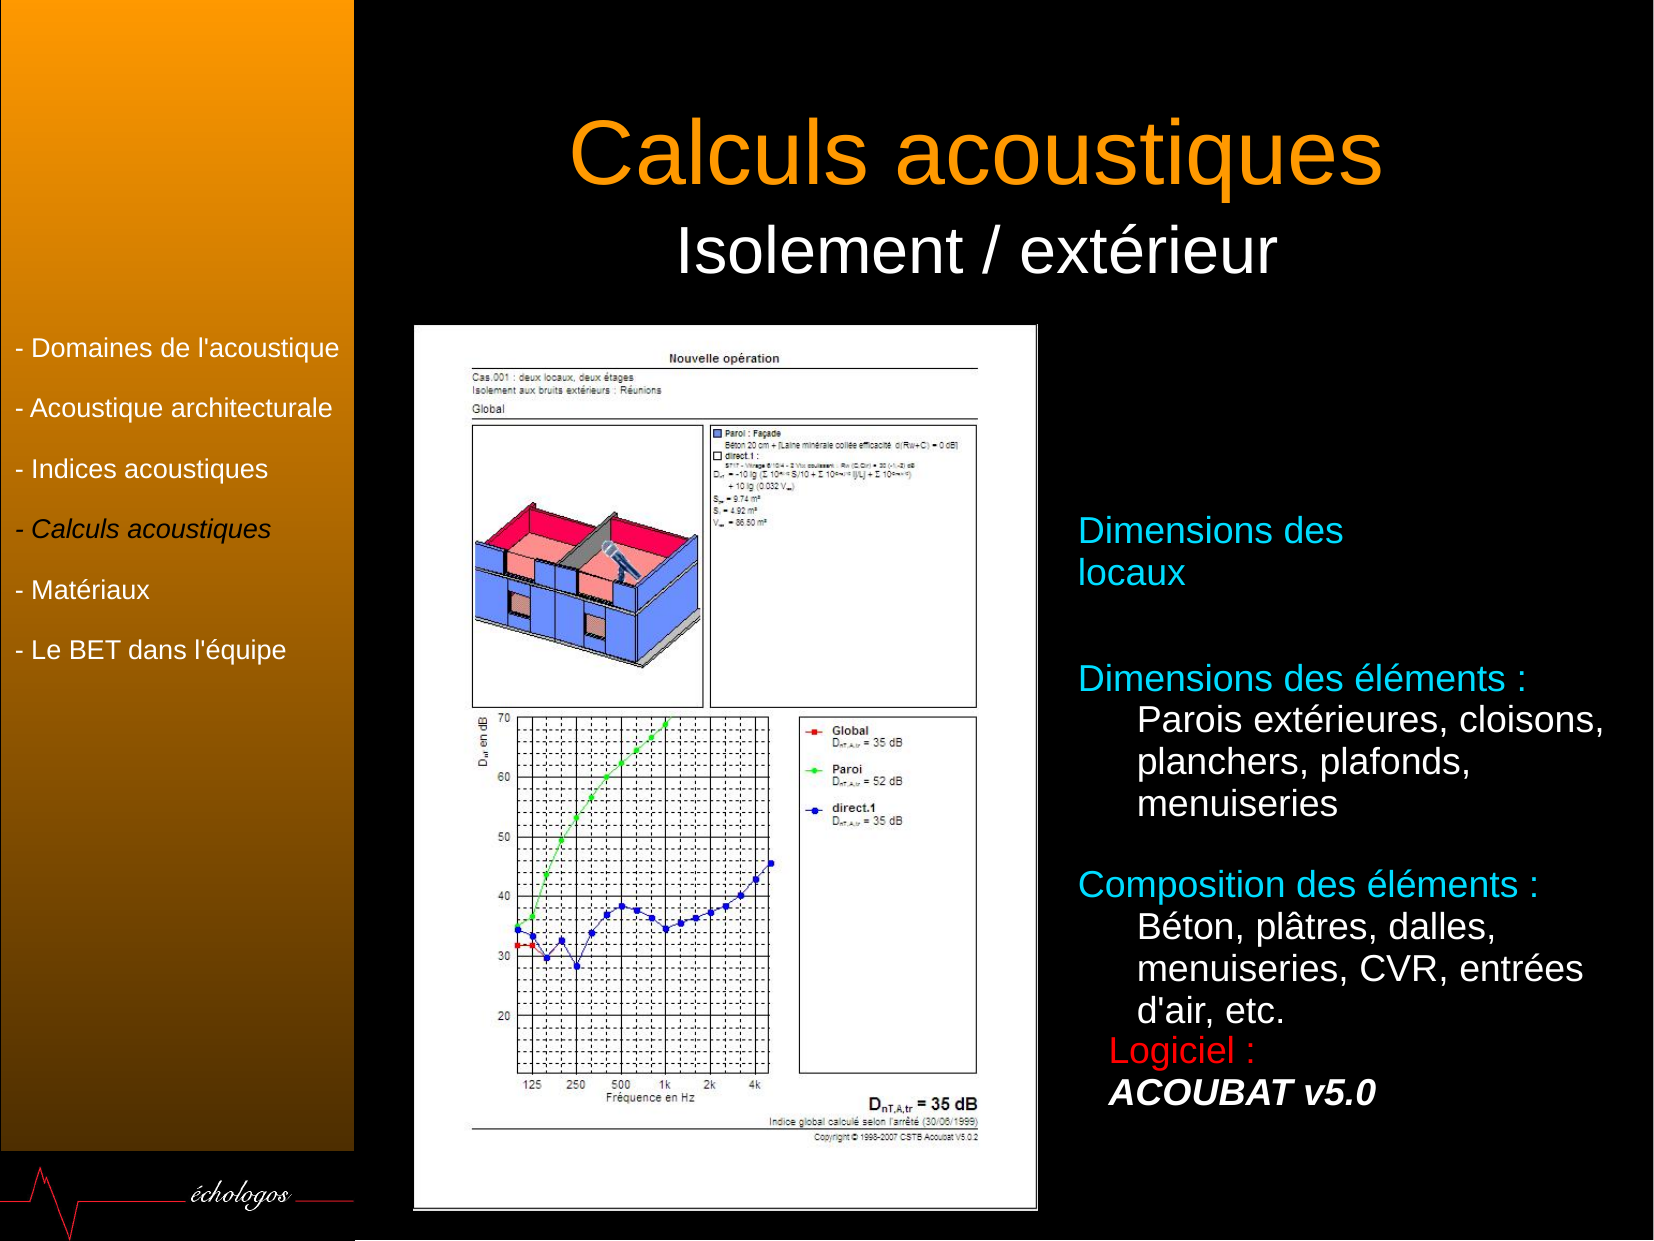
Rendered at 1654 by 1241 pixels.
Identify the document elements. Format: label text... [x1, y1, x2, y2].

text_box Logiciel : ACOUBAT v5.0 [1093, 1040, 1392, 1123]
text_box Dimensions des locaux [1063, 501, 1478, 601]
picture [0, 1166, 355, 1241]
picture [413, 324, 1038, 1211]
text_box Dimensions des éléments : Parois extérieures, cloisons, planchers, plafonds, menuiseries [1063, 649, 1654, 833]
title Calculs acoustiques [383, 56, 1571, 206]
text_box - Domaines de l'acoustique - Acoustique architecturale - Indices acoustiques - Calculs acoustiques - Matériaux - Le BET dans l'équipe [0, 325, 355, 755]
text_box Composition des éléments : Béton, plâtres, dalles, menuiseries, CVR, entrées d'air, etc. [1063, 856, 1654, 1040]
text_box Isolement / extérieur [383, 206, 1571, 294]
